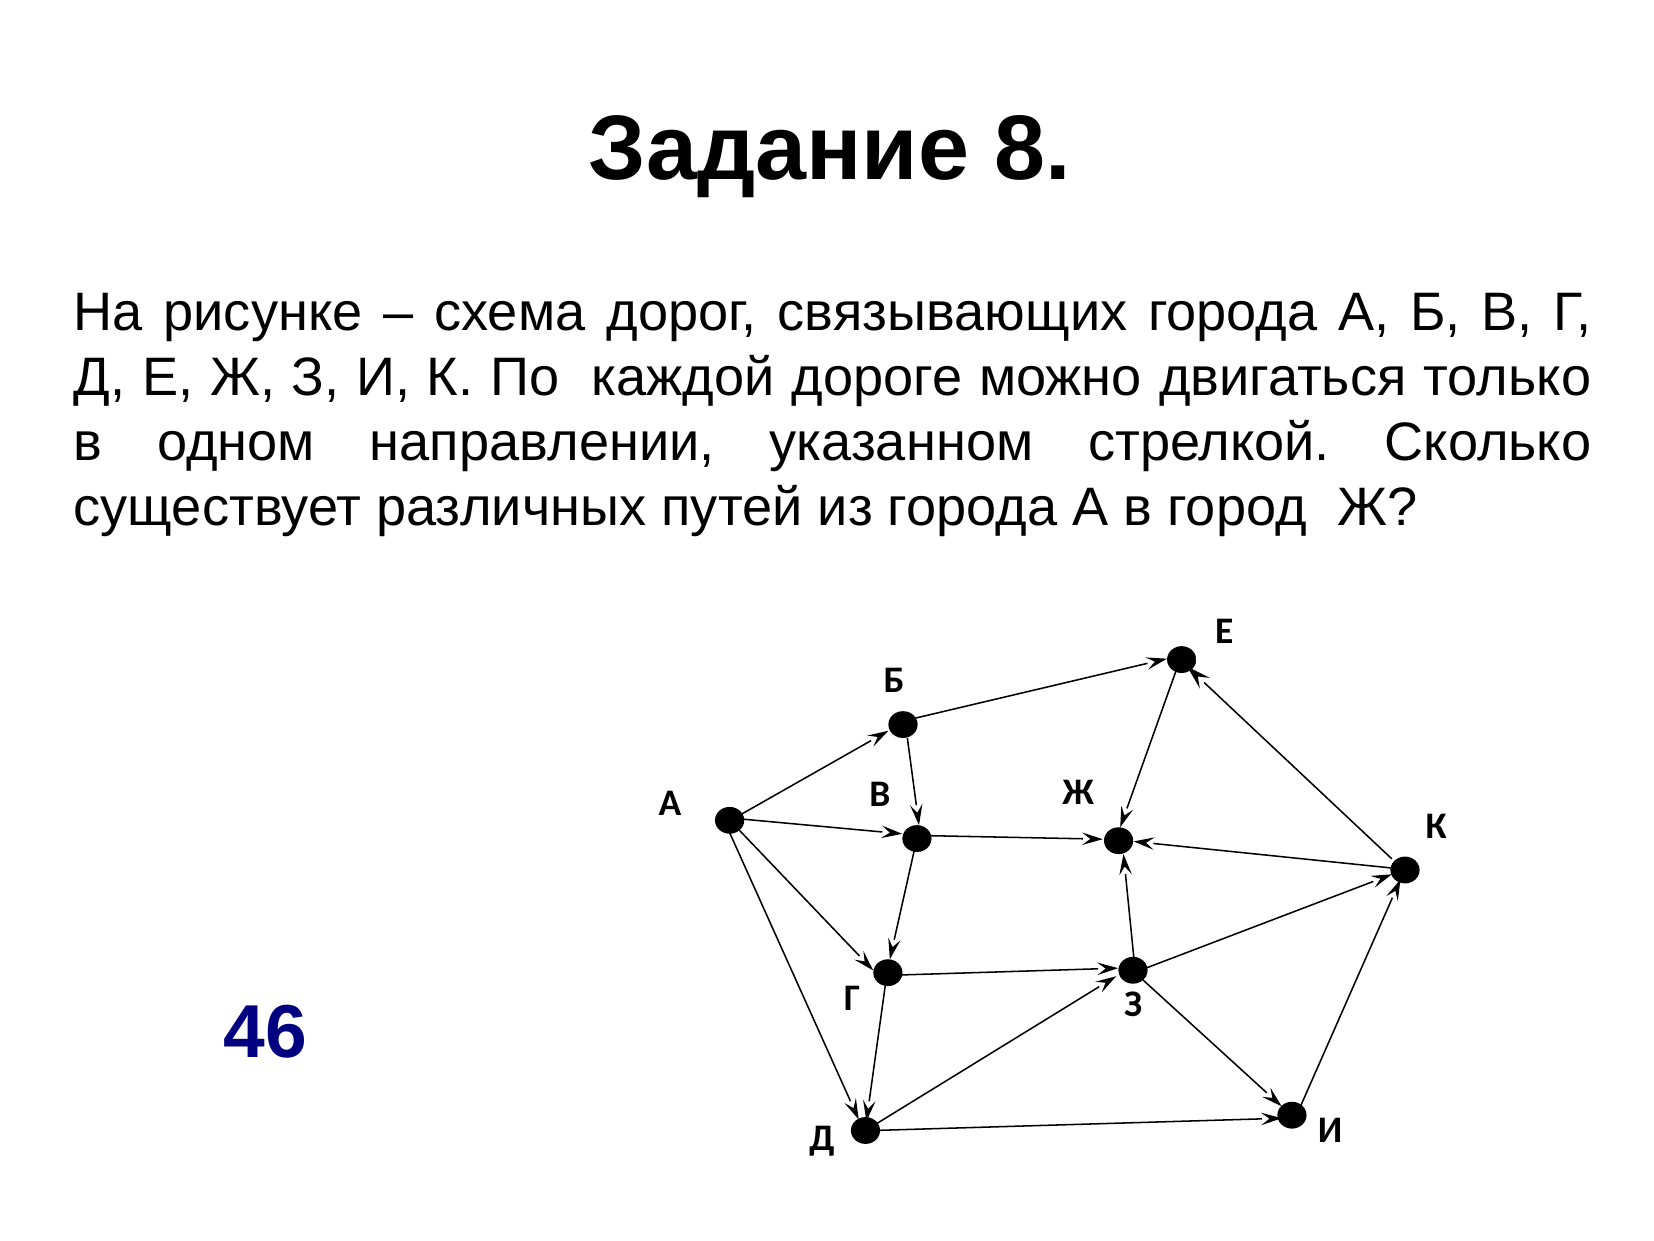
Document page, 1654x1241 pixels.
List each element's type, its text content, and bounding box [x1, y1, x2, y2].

text_box Б [865, 658, 923, 712]
list На рисунке – схема дорог, связывающих города А, Б, В, Г, Д, Е, Ж, З, И, К. По каждой дороге можно двигаться только в одном направлении, указанном стрелкой. Сколько существует различных путей из города А в город Ж? 46 [58, 268, 1609, 1194]
text_box [1167, 646, 1196, 674]
text_box Г [823, 976, 881, 1029]
text_box В [851, 772, 909, 826]
text_box [1118, 956, 1148, 982]
text_box К [1407, 804, 1465, 857]
text_box [1390, 856, 1420, 884]
text_box И [1301, 1108, 1359, 1161]
text_box А [641, 781, 699, 834]
text_box Е [1195, 609, 1253, 663]
text_box [1277, 1101, 1301, 1129]
text_box [873, 959, 903, 987]
text_box [872, 1124, 880, 1129]
title Задание 8. [82, 68, 1571, 268]
text_box Ж [1049, 770, 1107, 823]
text_box [888, 712, 918, 739]
text_box [1103, 827, 1134, 855]
text_box [902, 825, 932, 852]
text_box Д [793, 1116, 851, 1170]
text_box З [1148, 982, 1162, 995]
text_box [851, 1117, 880, 1144]
text_box [714, 806, 745, 834]
text_box З [1104, 982, 1162, 1035]
